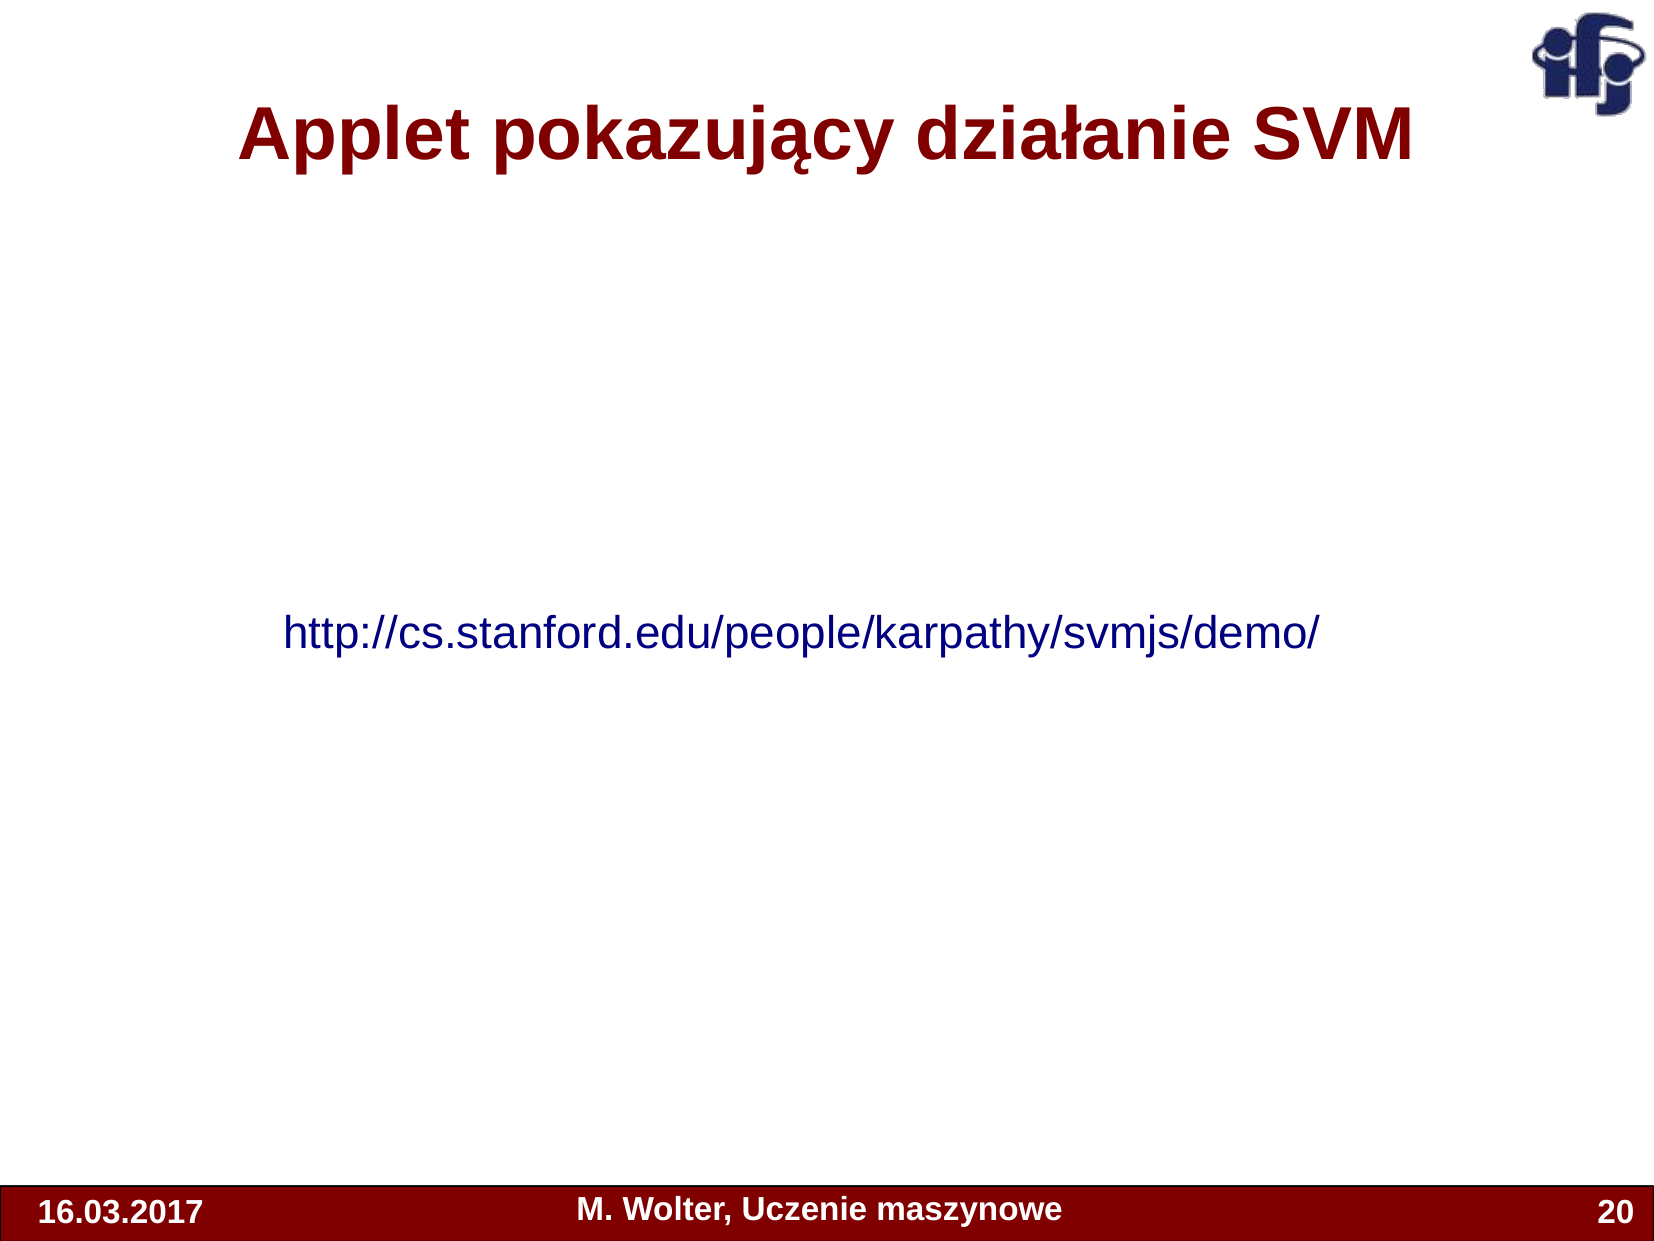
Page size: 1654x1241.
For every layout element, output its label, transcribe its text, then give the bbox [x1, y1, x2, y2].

title Applet pokazujący działanie SVM [82, 25, 1571, 233]
picture [1525, 0, 1654, 129]
text_box http://cs.stanford.edu/people/karpathy/svmjs/demo/ [268, 599, 1426, 666]
